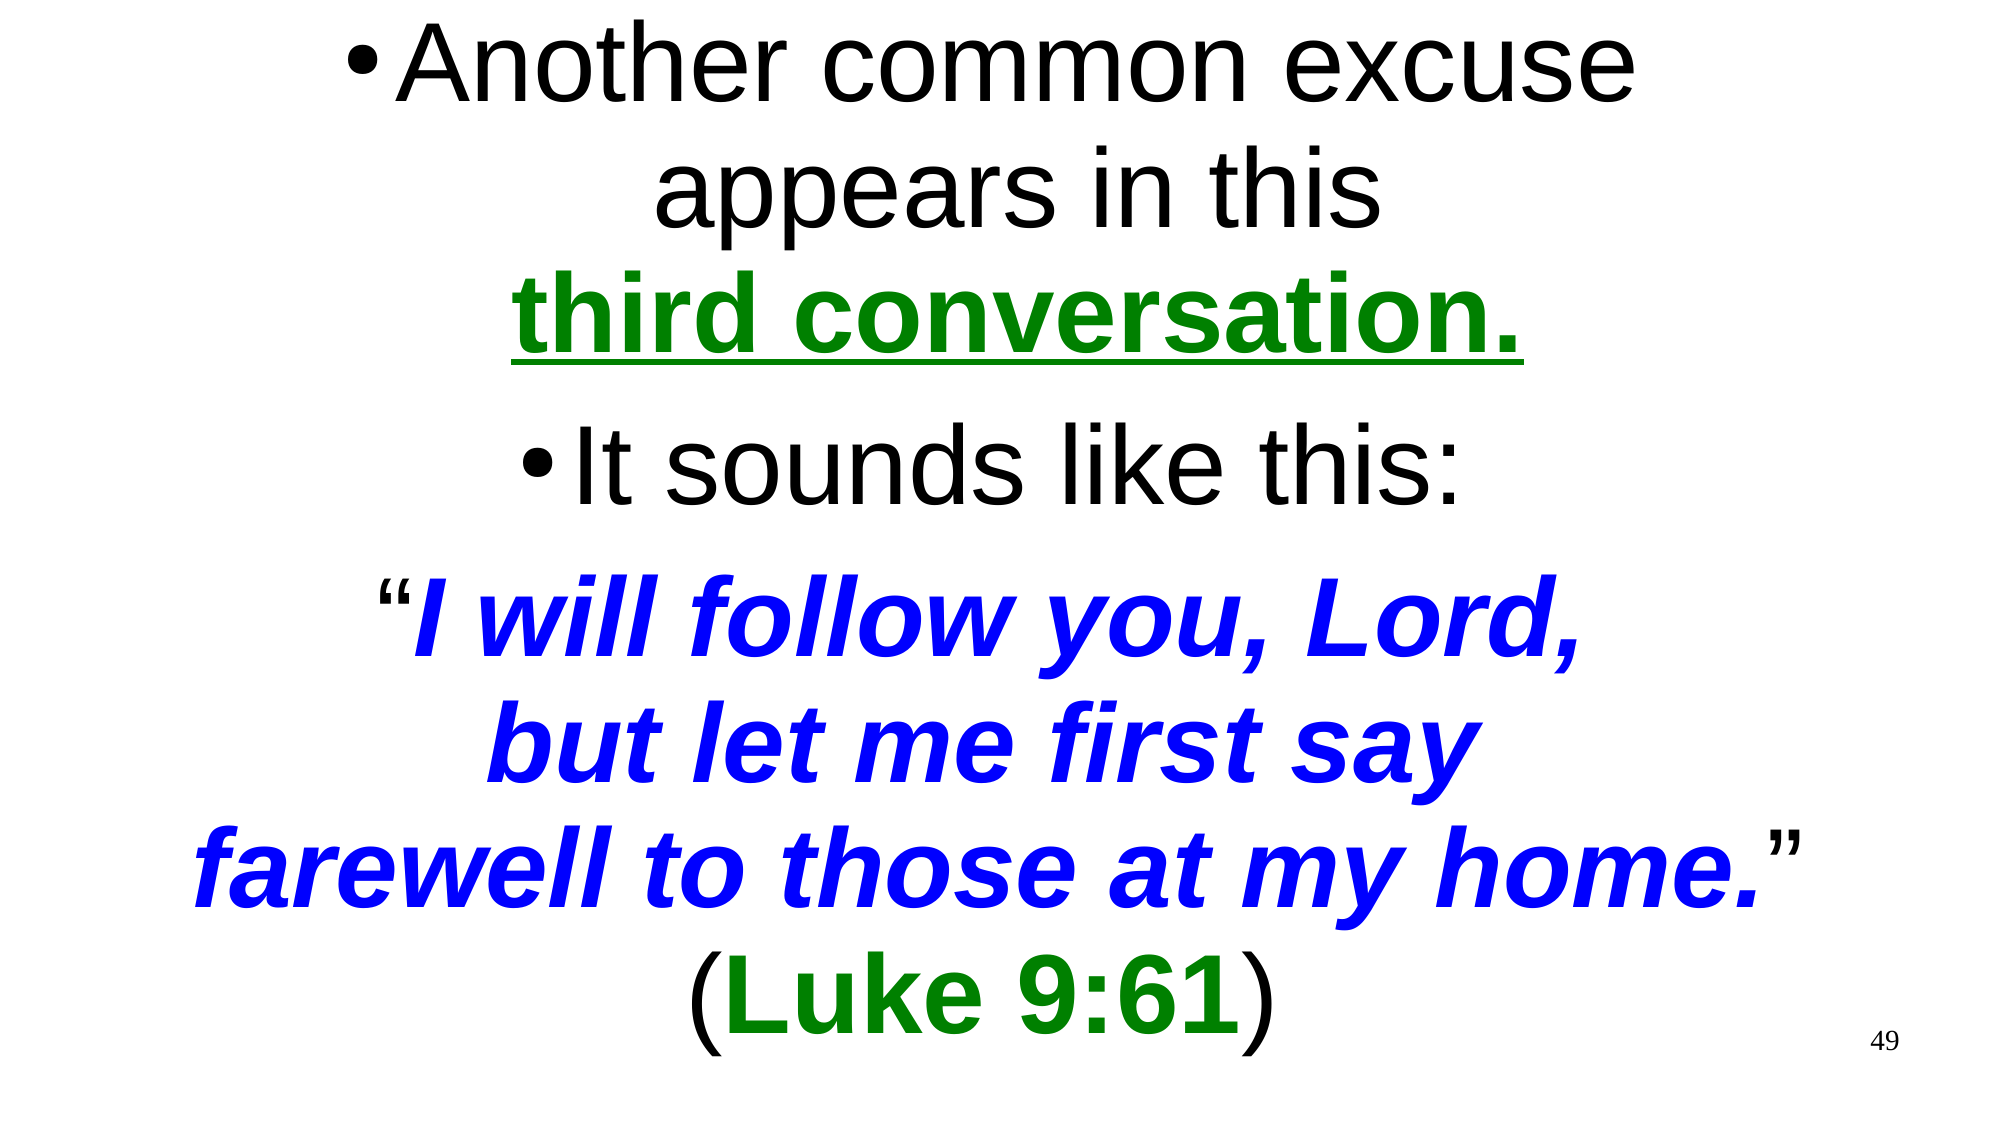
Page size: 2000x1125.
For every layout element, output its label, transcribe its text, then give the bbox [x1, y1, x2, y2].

list Another common excuse appears in this third conversation. It sounds like this: “I will follow you, Lord, but let me first say farewell to those at my home.” (Luke 9:61) [0, 0, 1996, 1123]
